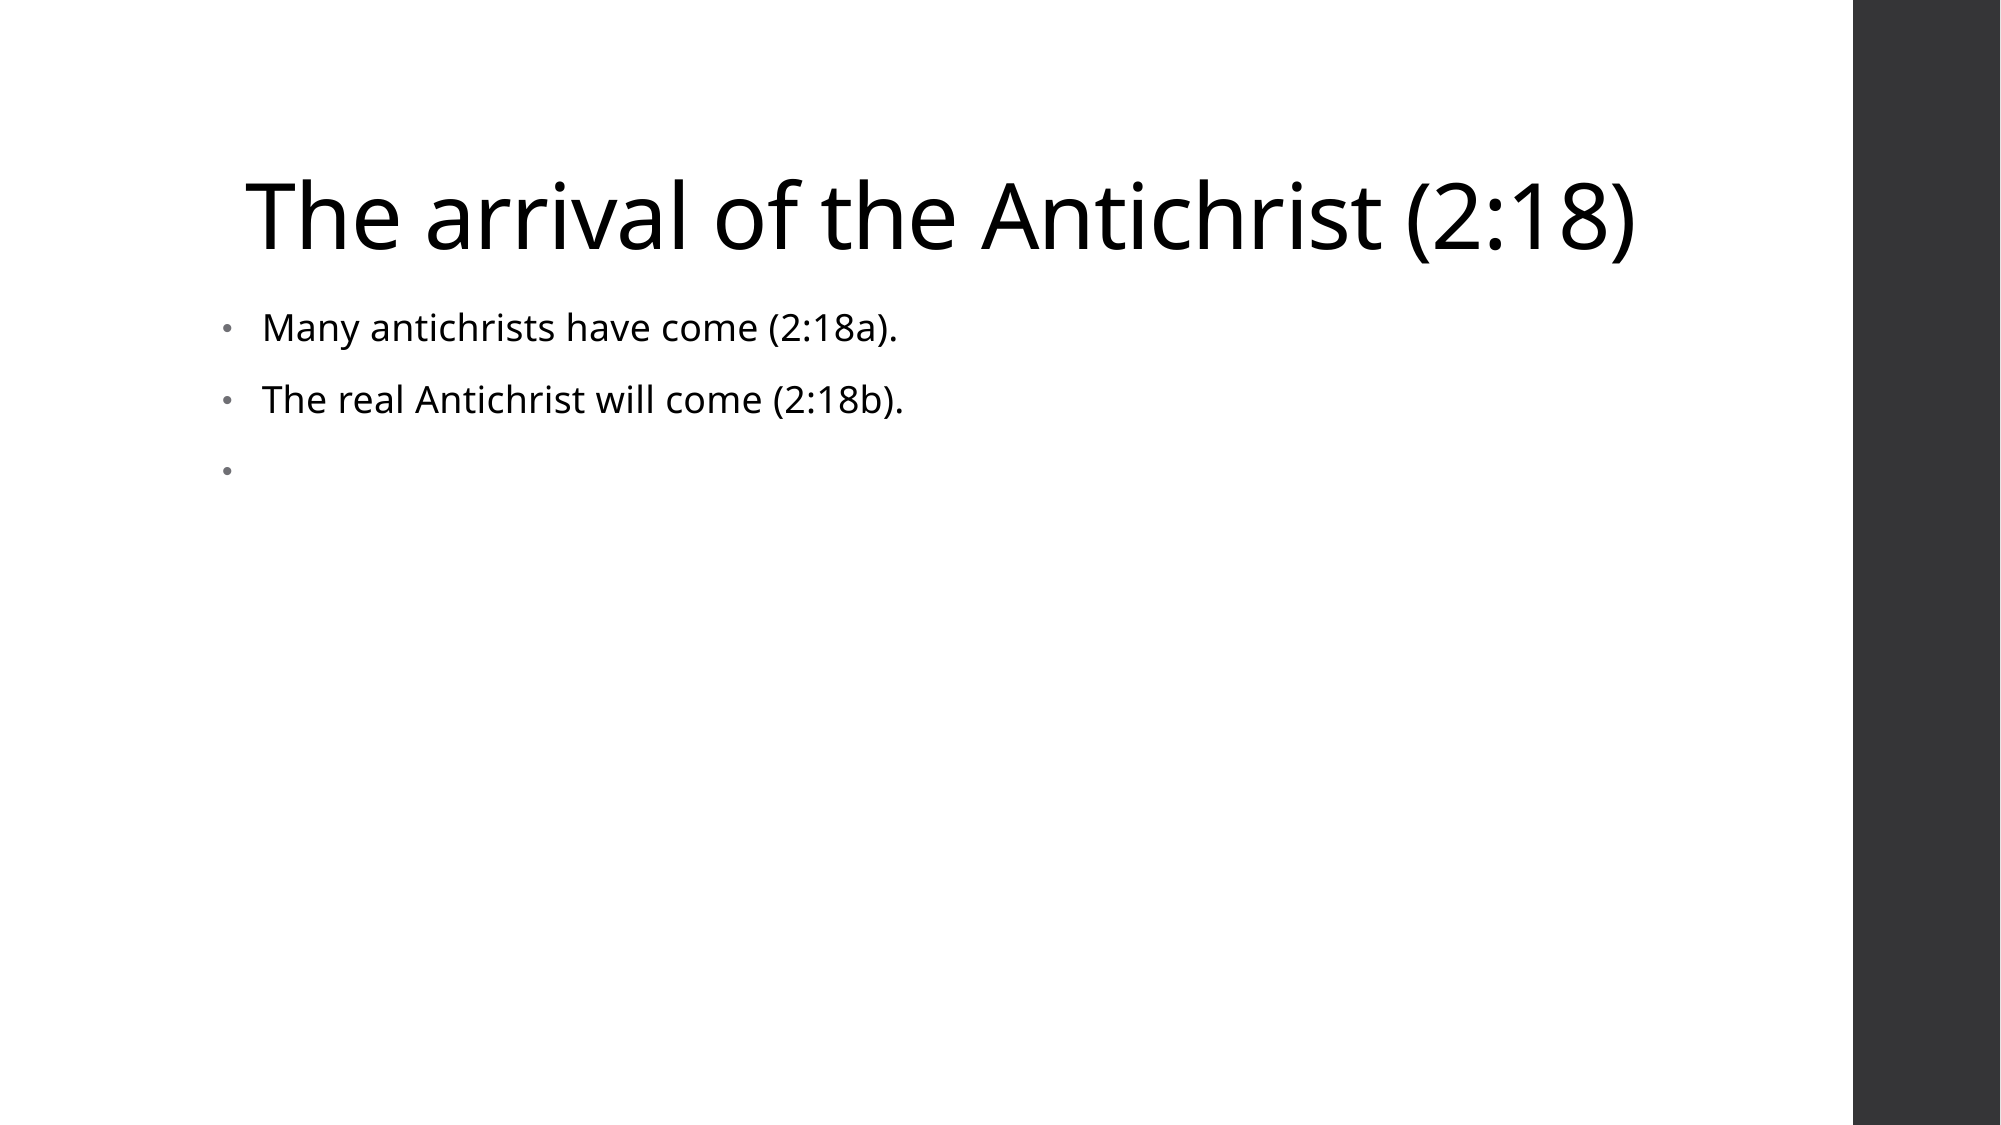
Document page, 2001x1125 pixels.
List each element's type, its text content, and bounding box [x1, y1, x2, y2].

title The arrival of the Antichrist (2:18) [206, 60, 1797, 278]
list Many antichrists have come (2:18a). The real Antichrist will come (2:18b). [206, 299, 1617, 1014]
